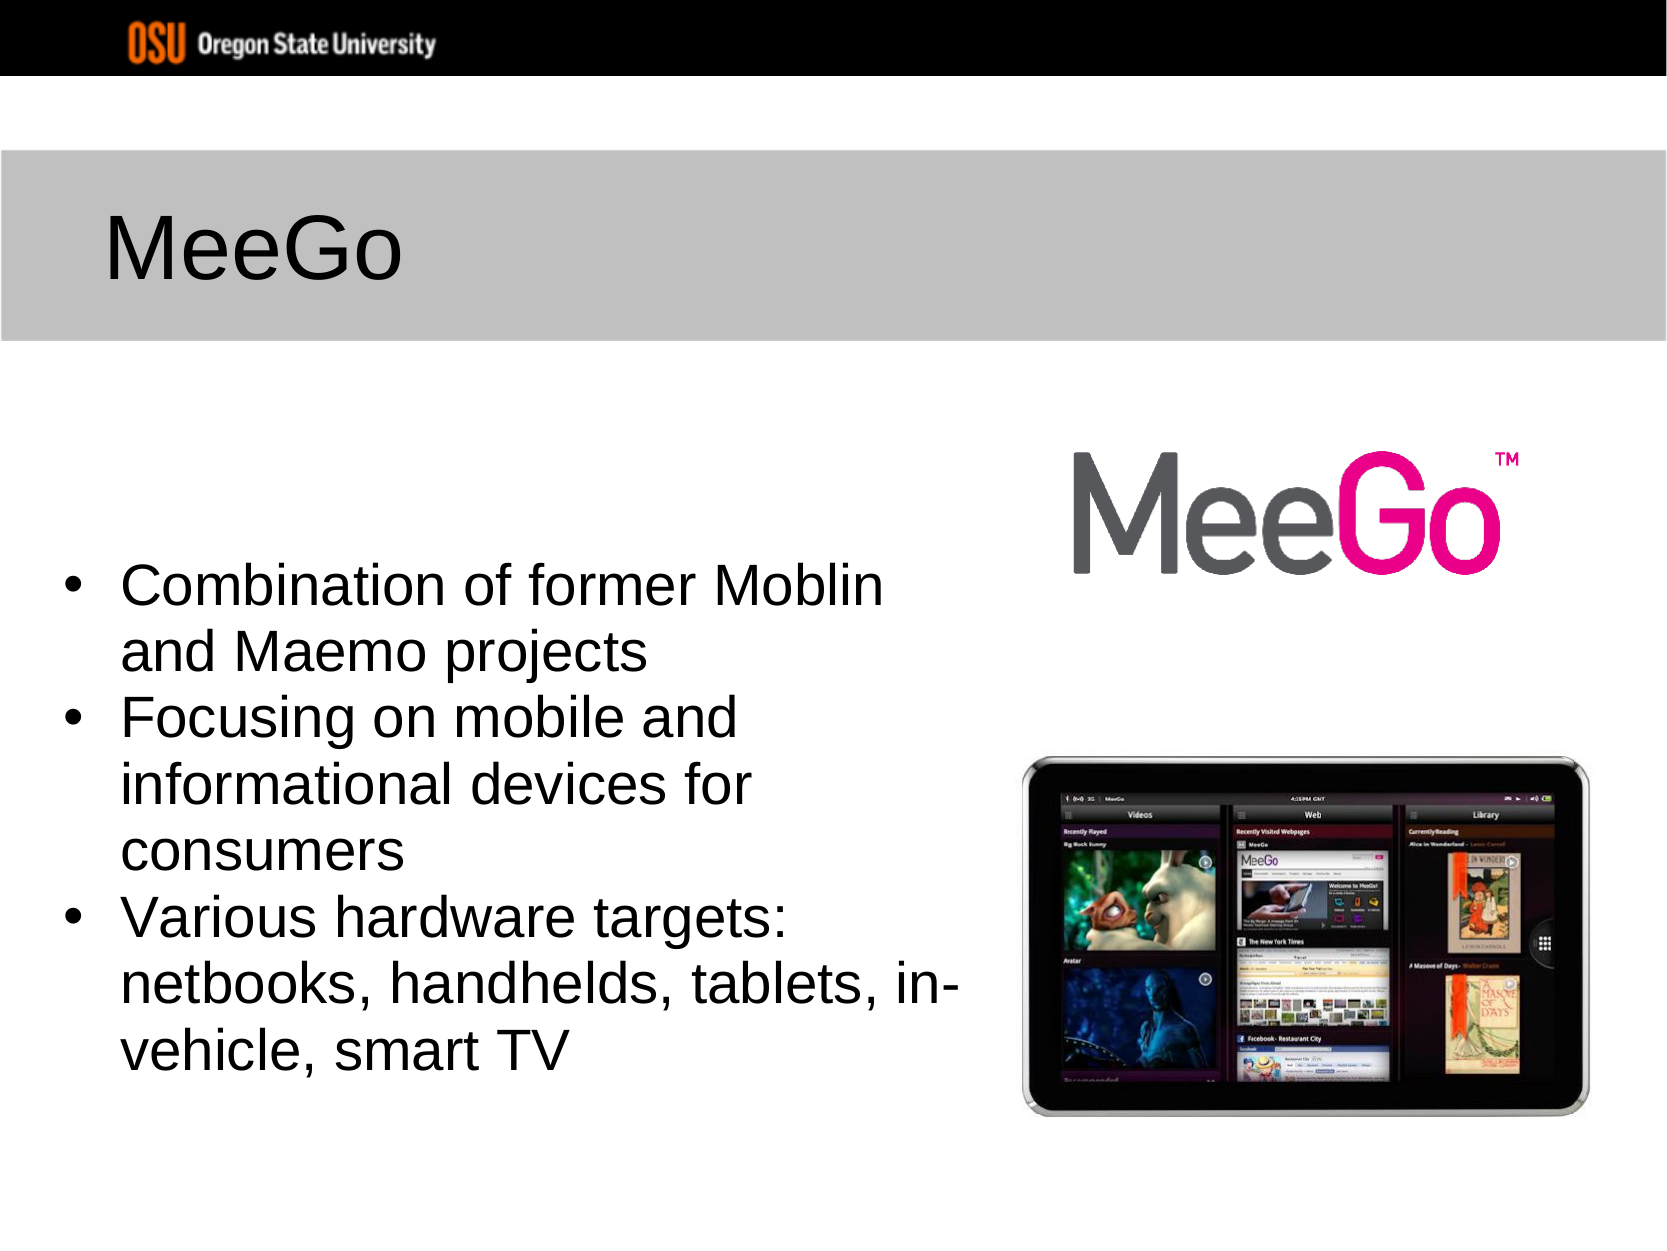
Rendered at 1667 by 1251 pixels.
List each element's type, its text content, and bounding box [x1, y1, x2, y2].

picture [0, 149, 1667, 341]
subtitle MeeGo [103, 157, 1667, 341]
text_box Combination of former Moblin and Maemo projects Focusing on mobile and informational devices for consumers Various hardware targets: netbooks, handhelds, tablets, in-vehicle, smart TV [45, 482, 986, 1084]
picture [0, 0, 1667, 76]
picture [1066, 449, 1525, 577]
picture [999, 733, 1619, 1136]
